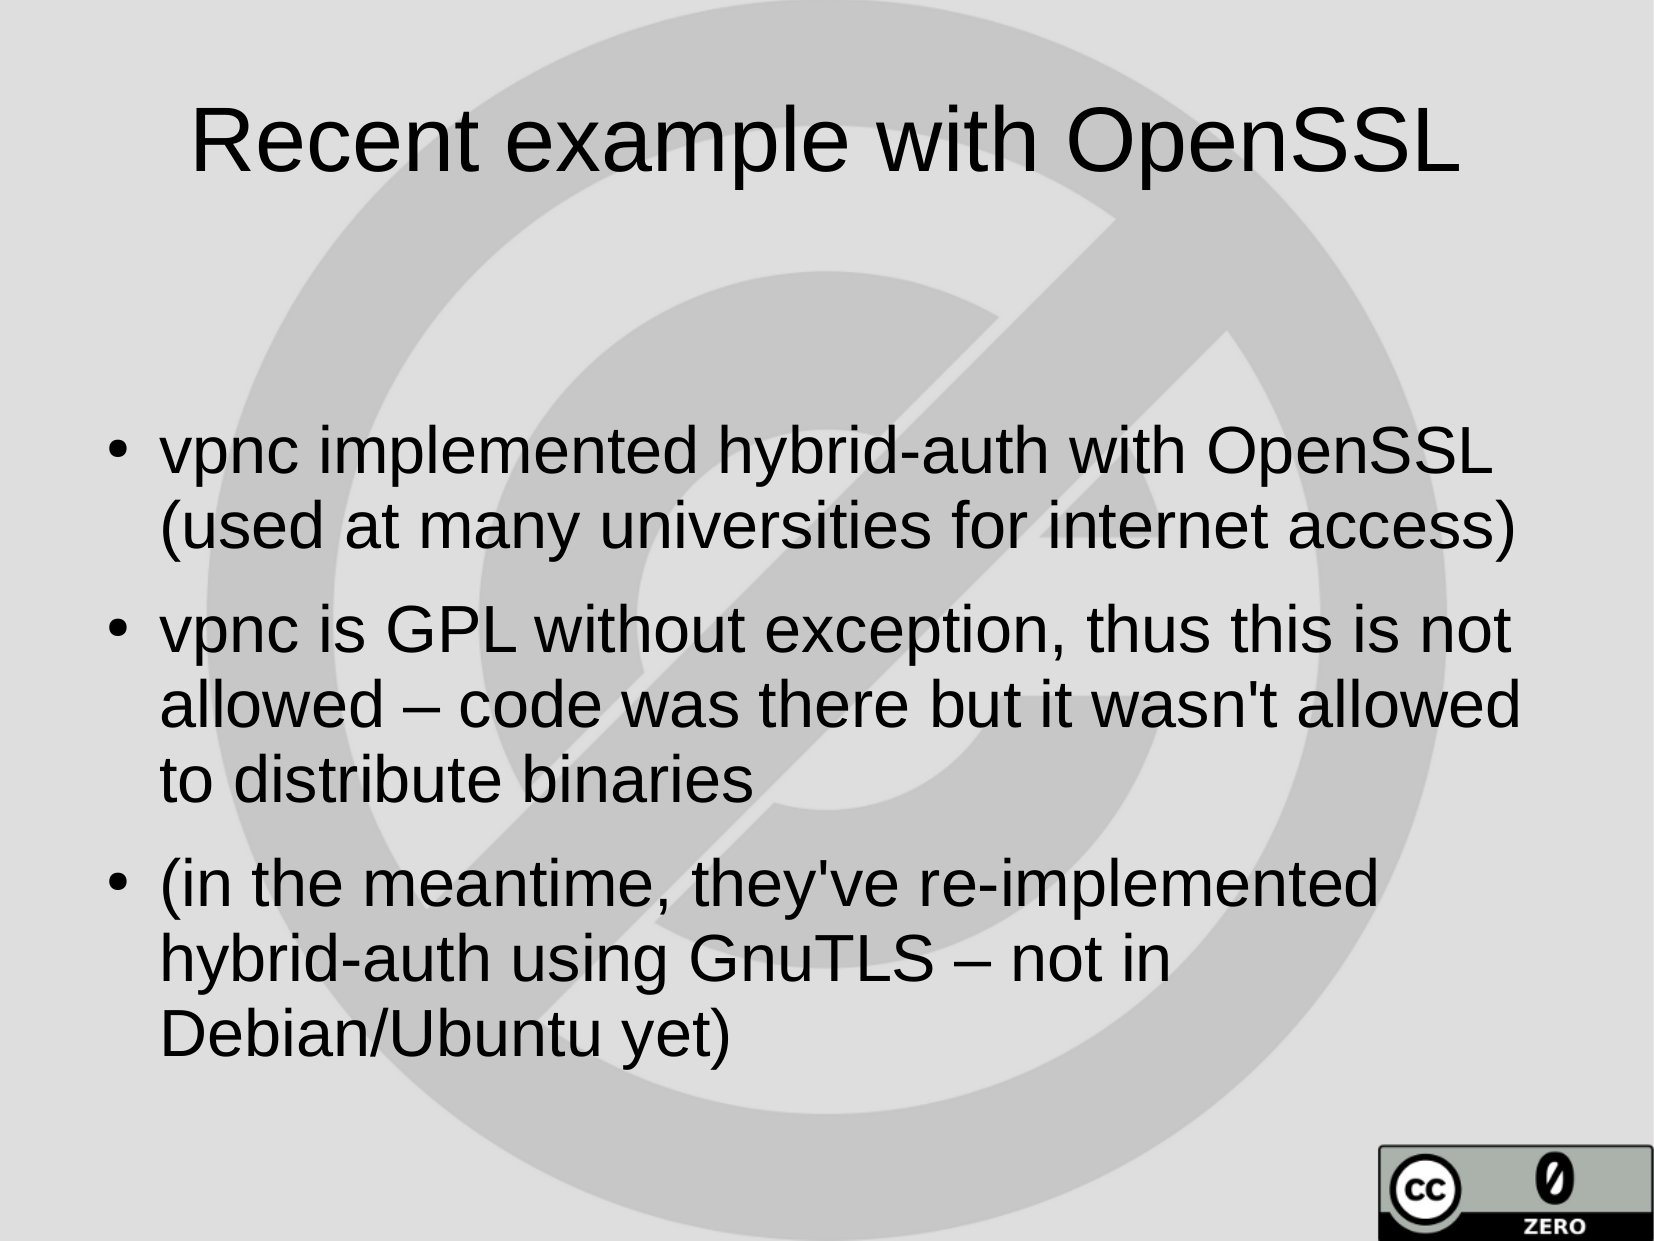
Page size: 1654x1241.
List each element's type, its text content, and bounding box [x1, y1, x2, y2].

list vpnc implemented hybrid-auth with OpenSSL (used at many universities for internet access) vpnc is GPL without exception, thus this is not allowed – code was there but it wasn't allowed to distribute binaries (in the meantime, they've re-implemented hybrid-auth using GnuTLS – not in Debian/Ubuntu yet) [88, 413, 1571, 1094]
title Recent example with OpenSSL [59, 68, 1595, 212]
picture [0, 0, 1654, 1241]
